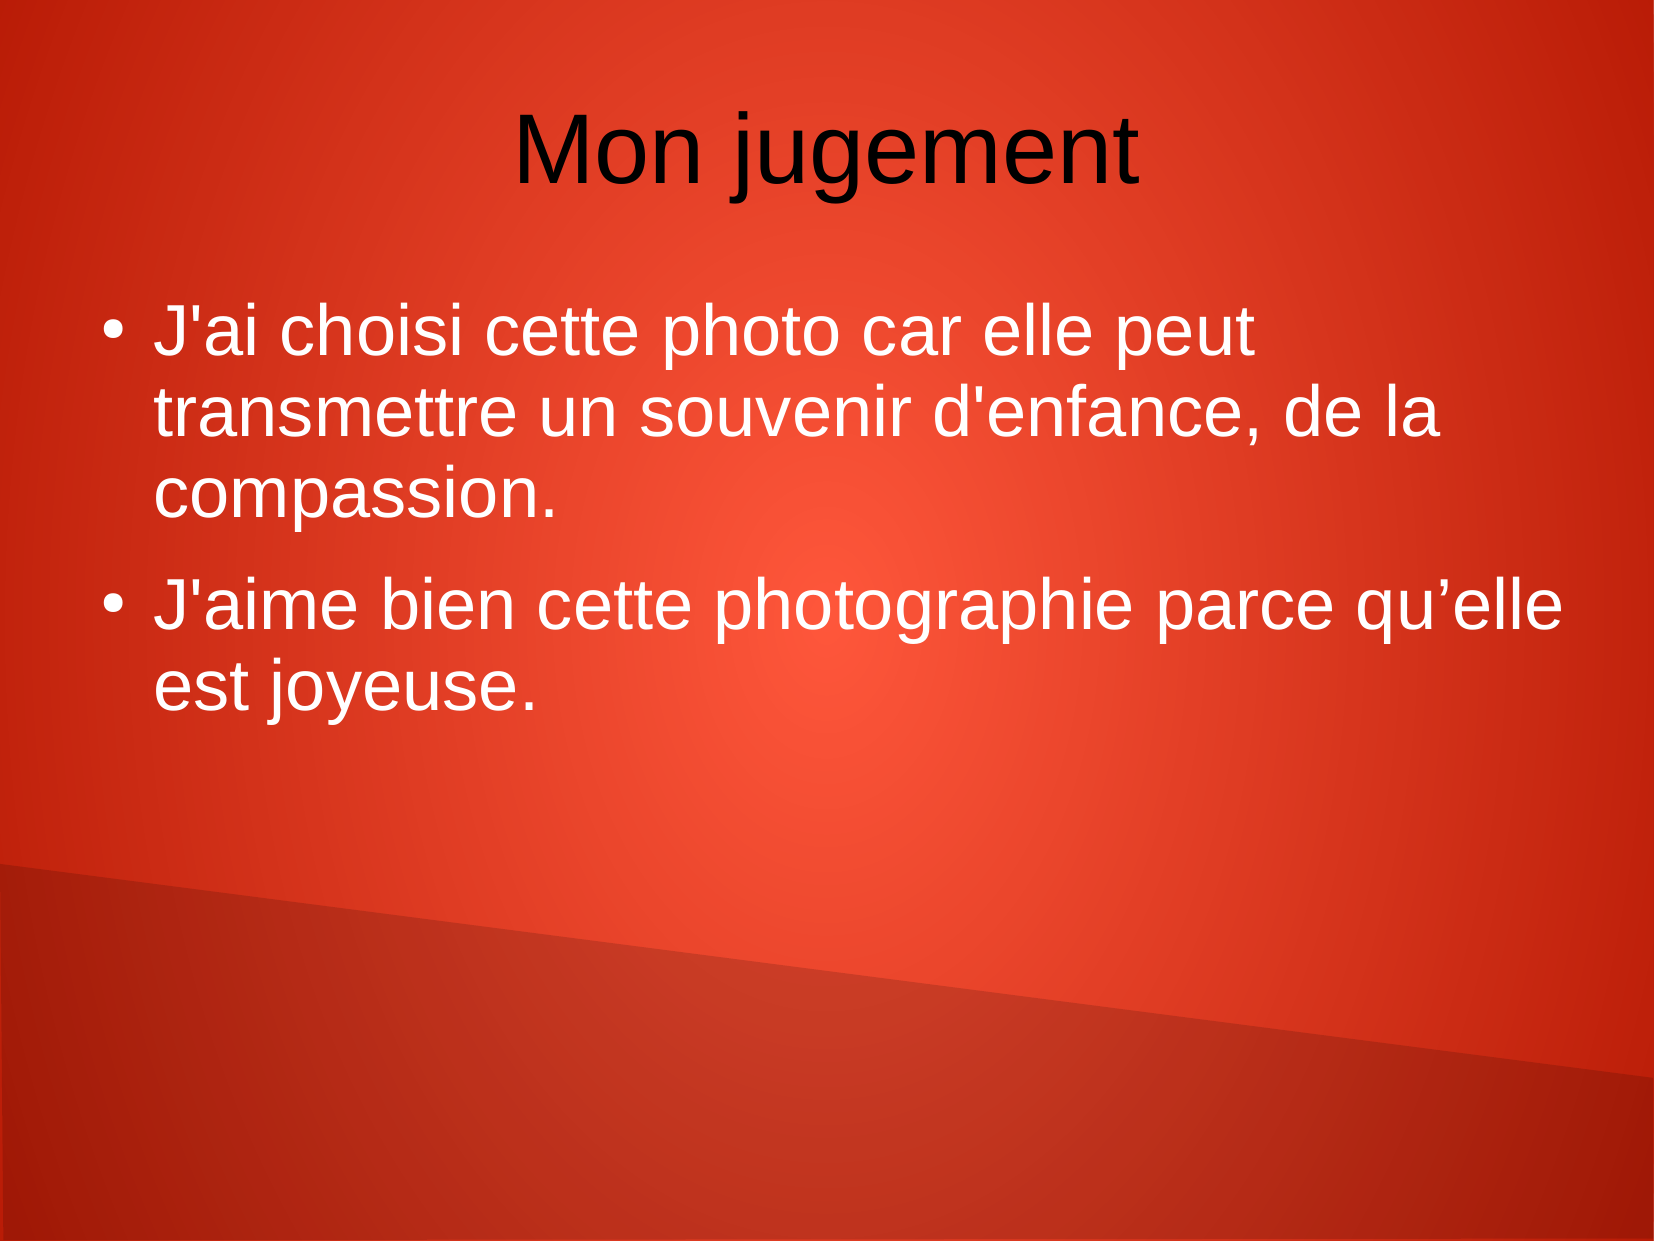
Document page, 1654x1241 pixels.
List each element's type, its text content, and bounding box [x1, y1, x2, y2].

title Mon jugement [82, 47, 1571, 252]
list J'ai choisi cette photo car elle peut transmettre un souvenir d'enfance, de la compassion. J'aime bien cette photographie parce qu’elle est joyeuse. [82, 290, 1571, 1010]
